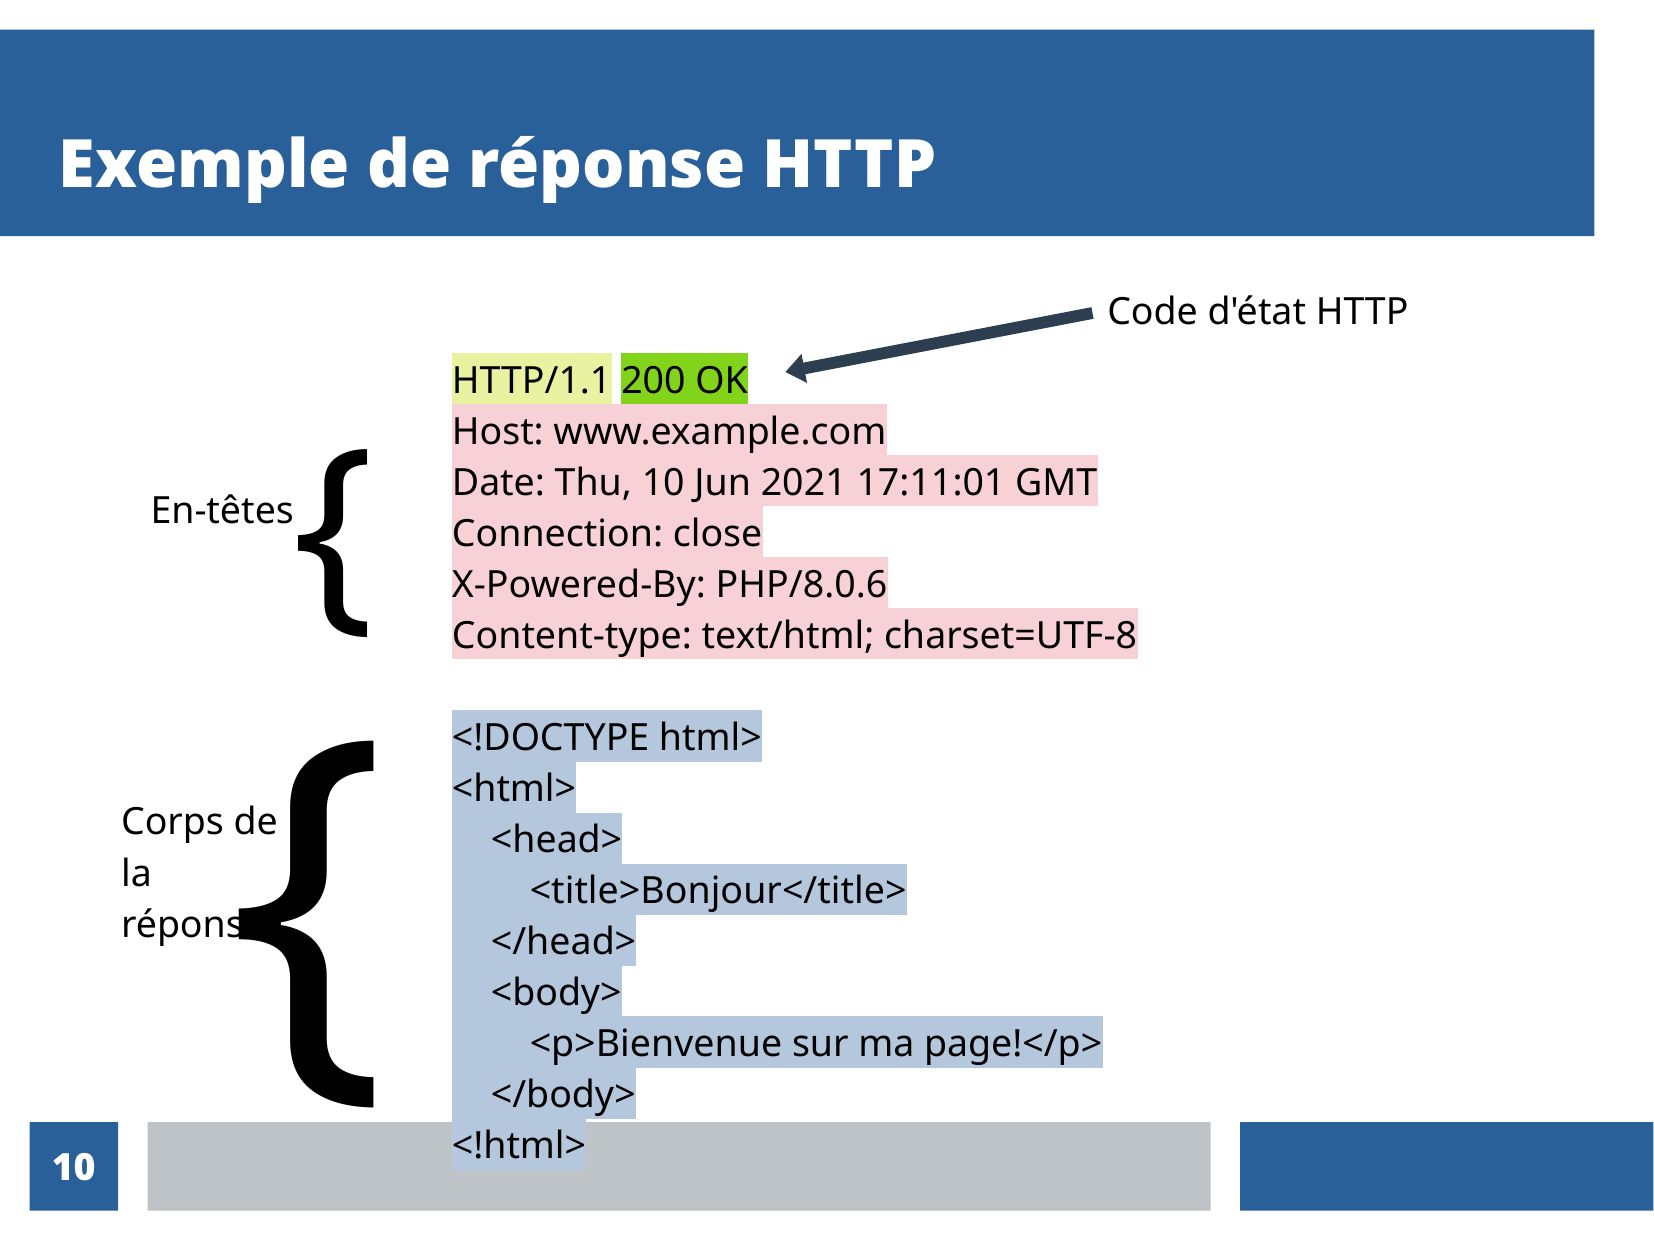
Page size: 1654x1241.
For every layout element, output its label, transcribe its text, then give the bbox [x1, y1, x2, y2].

text_box Code d'état HTTP [1092, 277, 1625, 349]
text_box Corps de la réponse [106, 787, 296, 934]
text_box { [212, 584, 532, 1090]
text_box HTTP/1.1 200 OK Host: www.example.com Date: Thu, 10 Jun 2021 17:11:01 GMT Connection: close X-Powered-By: PHP/8.0.6 Content-type: text/html; charset=UTF-8 <!DOCTYPE html> <html> <head> <title>Bonjour</title> </head> <body> <p>Bienvenue sur ma page!</p> </body> <!html> [437, 345, 1347, 1058]
text_box En-têtes [135, 476, 325, 535]
text_box { [277, 366, 467, 584]
title Exemple de réponse HTTP [59, 59, 1595, 207]
